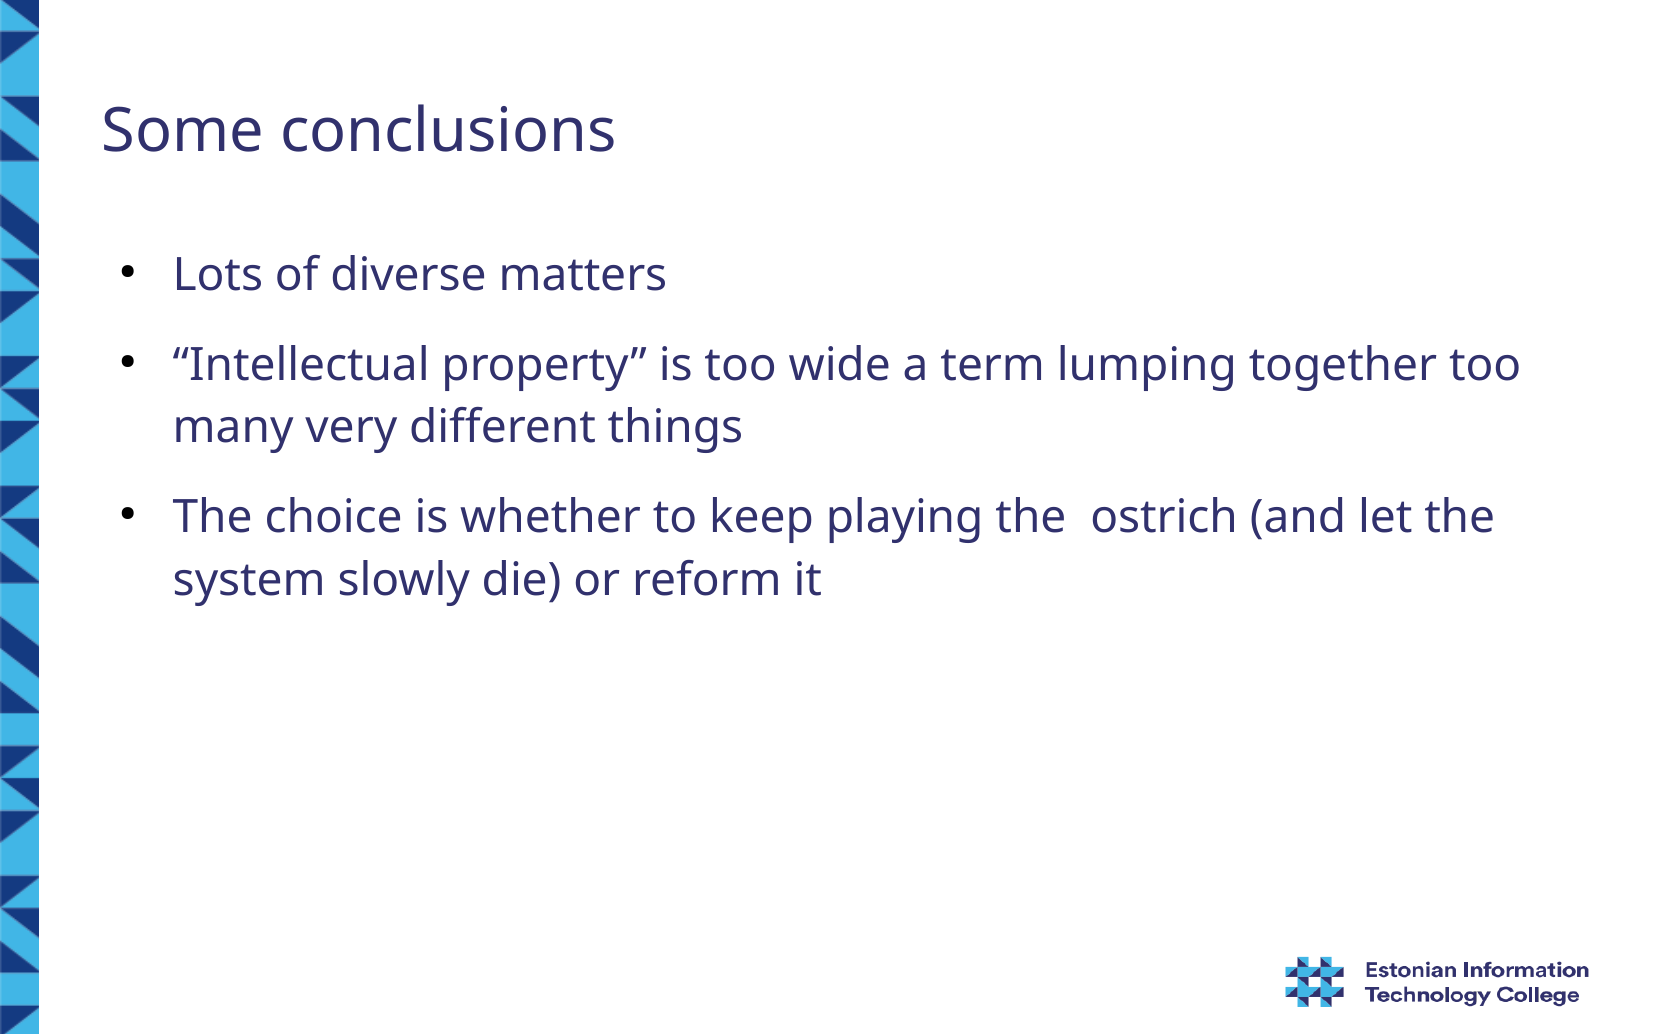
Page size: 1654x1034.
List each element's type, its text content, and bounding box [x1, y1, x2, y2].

list Lots of diverse matters “Intellectual property” is too wide a term lumping together too many very different things The choice is whether to keep playing the ostrich (and let the system slowly die) or reform it [101, 241, 1591, 924]
title Some conclusions [101, 41, 1489, 214]
